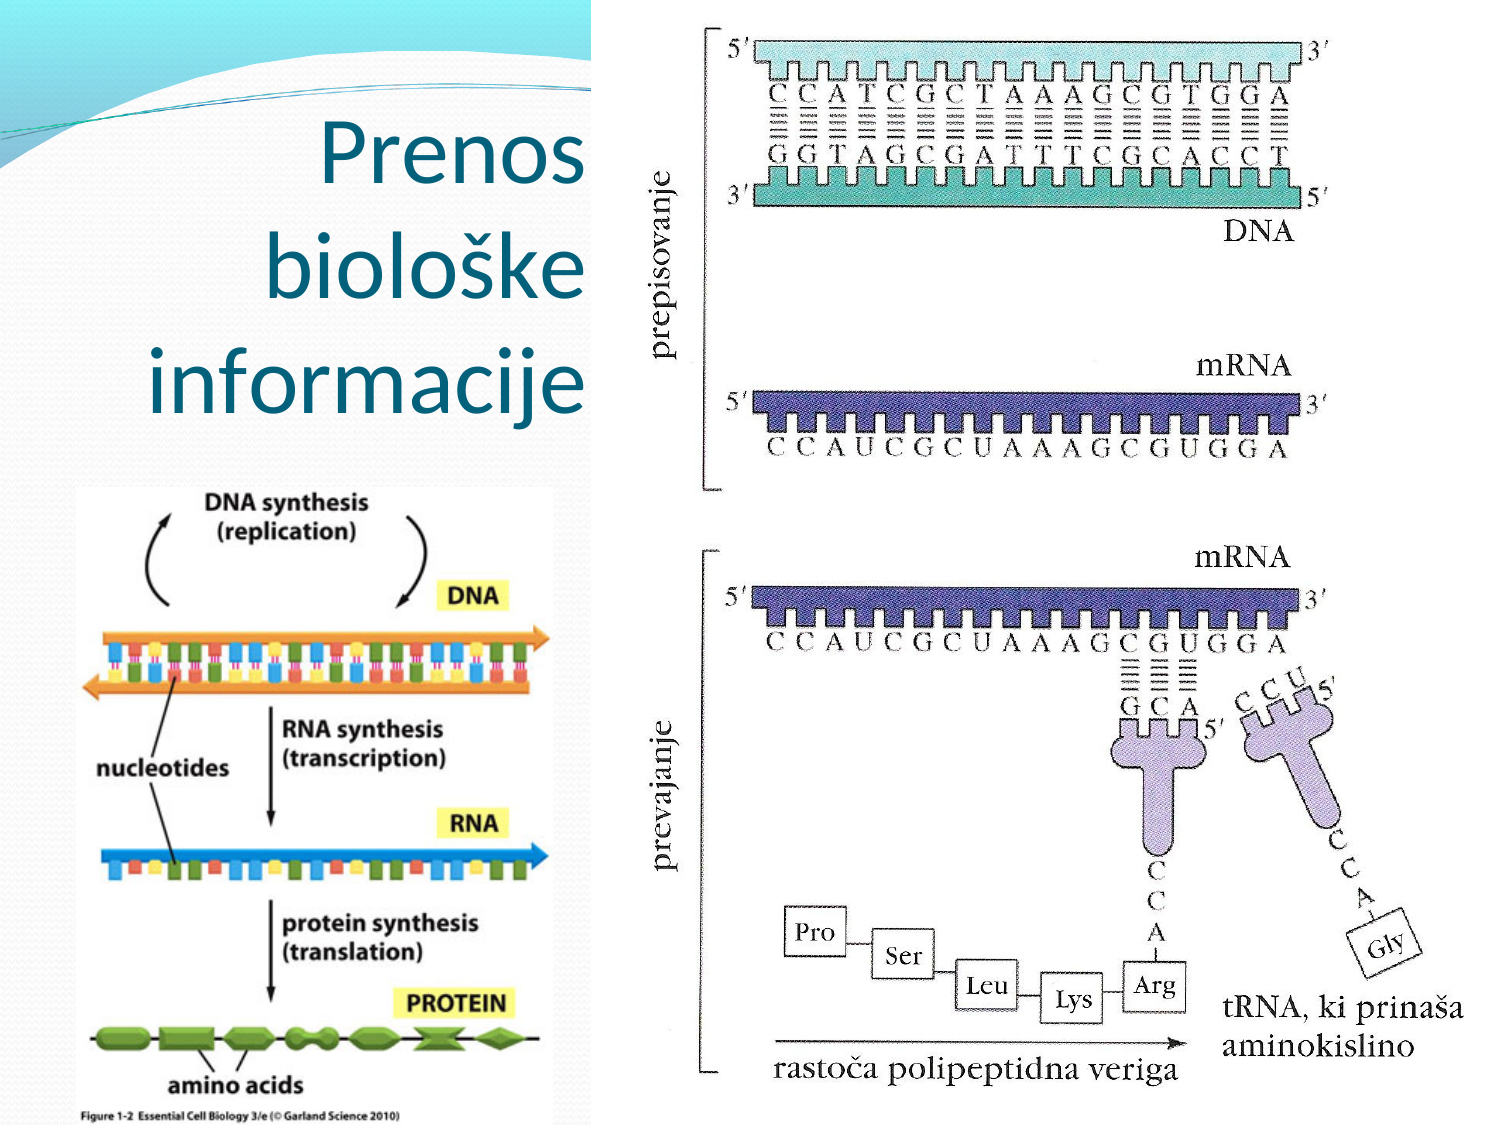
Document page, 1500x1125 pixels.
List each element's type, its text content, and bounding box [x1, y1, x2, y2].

picture [0, 0, 1500, 1125]
title Prenos biološke informacije [138, 0, 588, 433]
